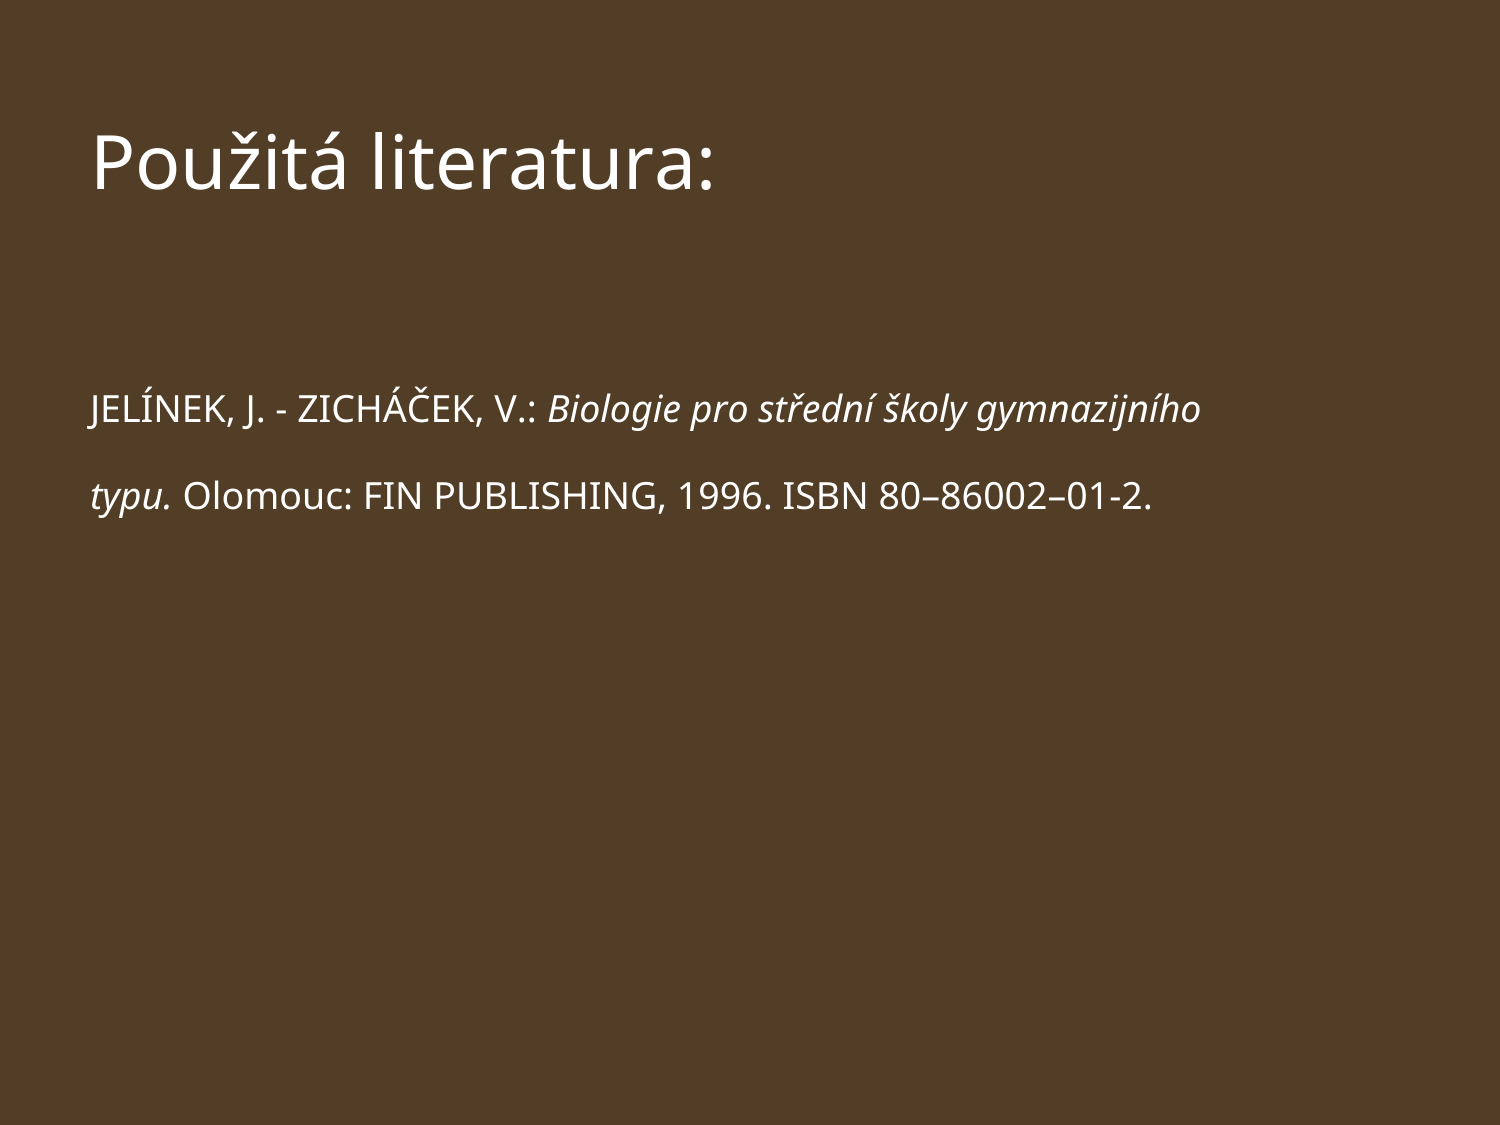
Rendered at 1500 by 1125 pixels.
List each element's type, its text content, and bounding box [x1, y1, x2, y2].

list Použitá literatura: JELÍNEK, J. - ZICHÁČEK, V.: Biologie pro střední školy gymnazijního typu. Olomouc: FIN PUBLISHING, 1996. ISBN 80–86002–01-2. [75, 101, 1426, 1005]
